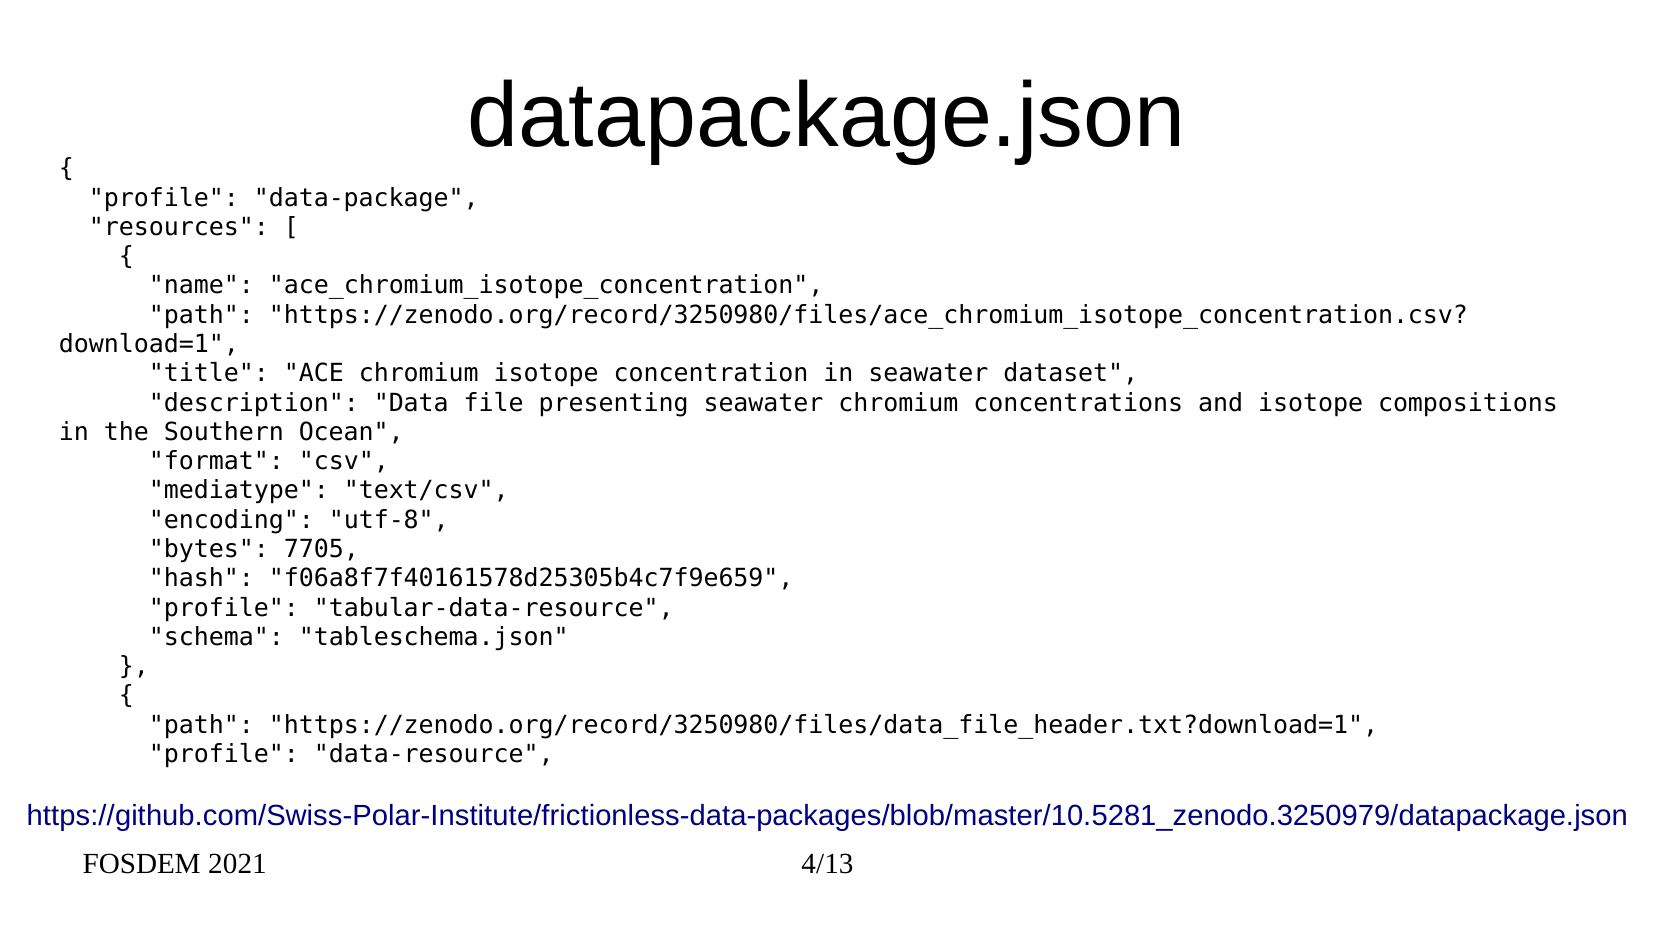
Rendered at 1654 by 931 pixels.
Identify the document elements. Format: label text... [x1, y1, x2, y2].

text_box https://github.com/Swiss-Polar-Institute/frictionless-data-packages/blob/master/10.5281_zenodo.3250979/datapackage.json [11, 791, 1654, 839]
title datapackage.json [82, 37, 1571, 153]
list { "profile": "data-package", "resources": [ { "name": "ace_chromium_isotope_concentration", "path": "https://zenodo.org/record/3250980/files/ace_chromium_isotope_concentration.csv?download=1", "title": "ACE chromium isotope concentration in seawater dataset", "description": "Data file presenting seawater chromium concentrations and isotope compositions in the Southern Ocean", "format": "csv", "mediatype": "text/csv", "encoding": "utf-8", "bytes": 7705, "hash": "f06a8f7f40161578d25305b4c7f9e659", "profile": "tabular-data-resource", "schema": "tableschema.json" }, { "path": "https://zenodo.org/record/3250980/files/data_file_header.txt?download=1", "profile": "data-resource", [59, 153, 1571, 780]
